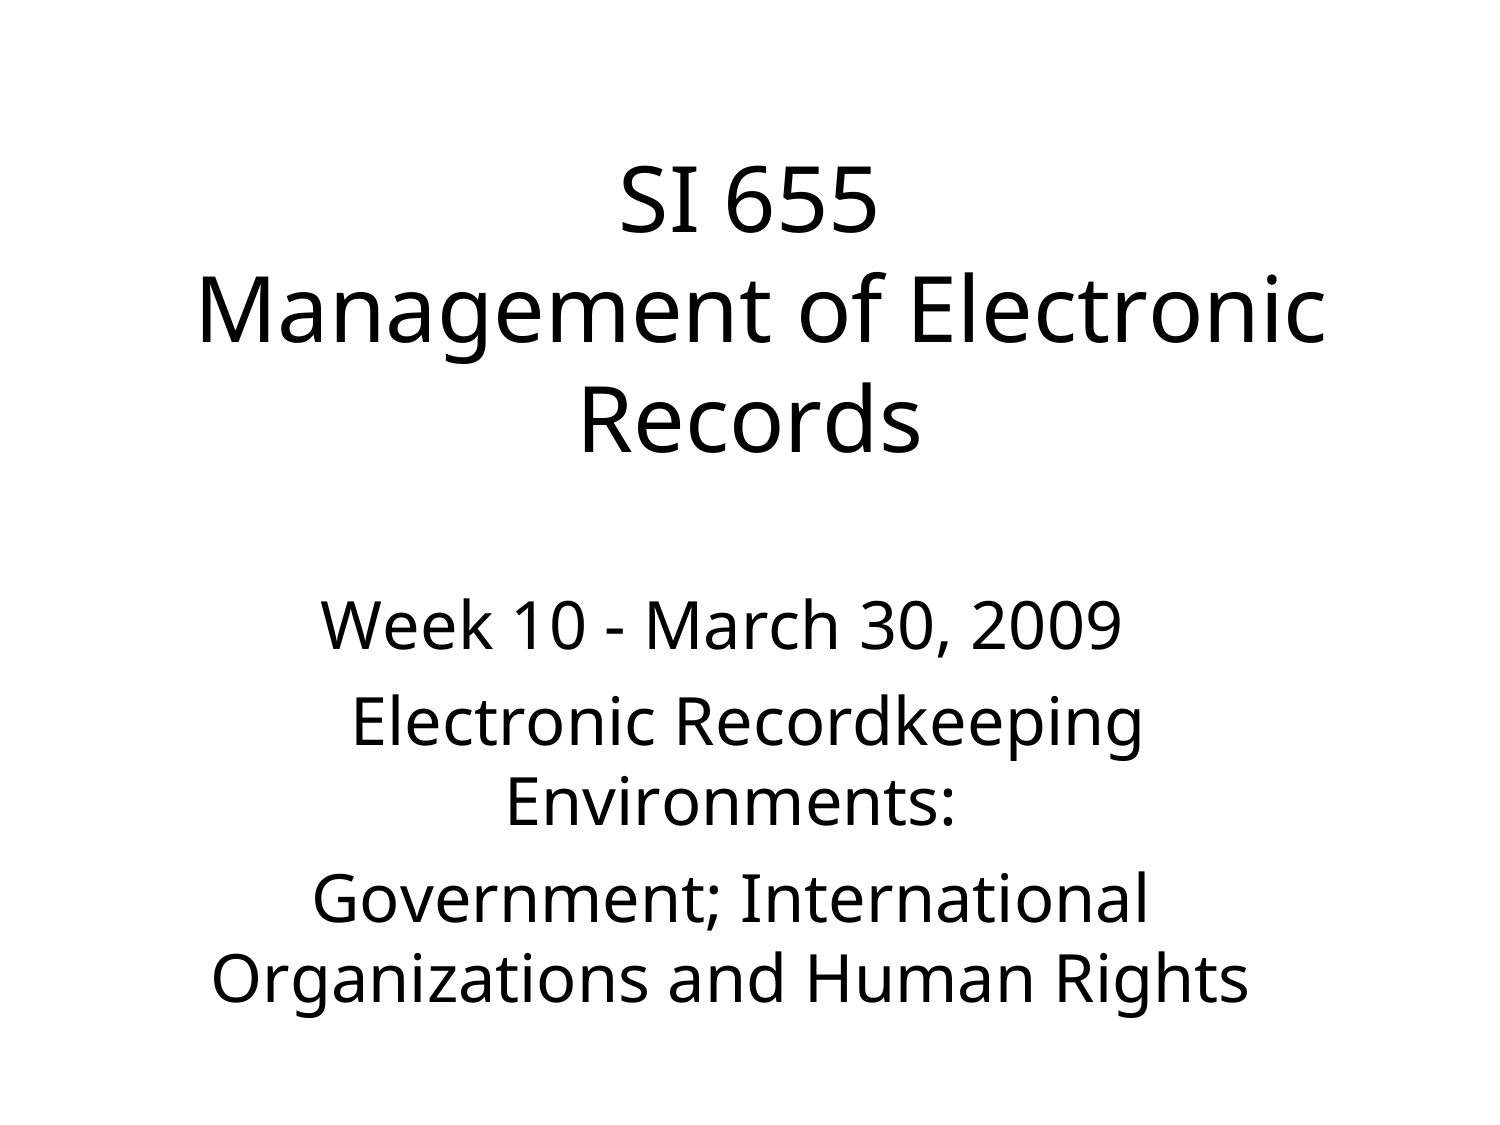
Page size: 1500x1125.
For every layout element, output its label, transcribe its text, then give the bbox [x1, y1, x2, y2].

title SI 655 Management of Electronic Records [112, 133, 1388, 479]
text_box Week 10 - March 30, 2009 Electronic Recordkeeping Environments: Government; International Organizations and Human Rights [87, 575, 1375, 944]
